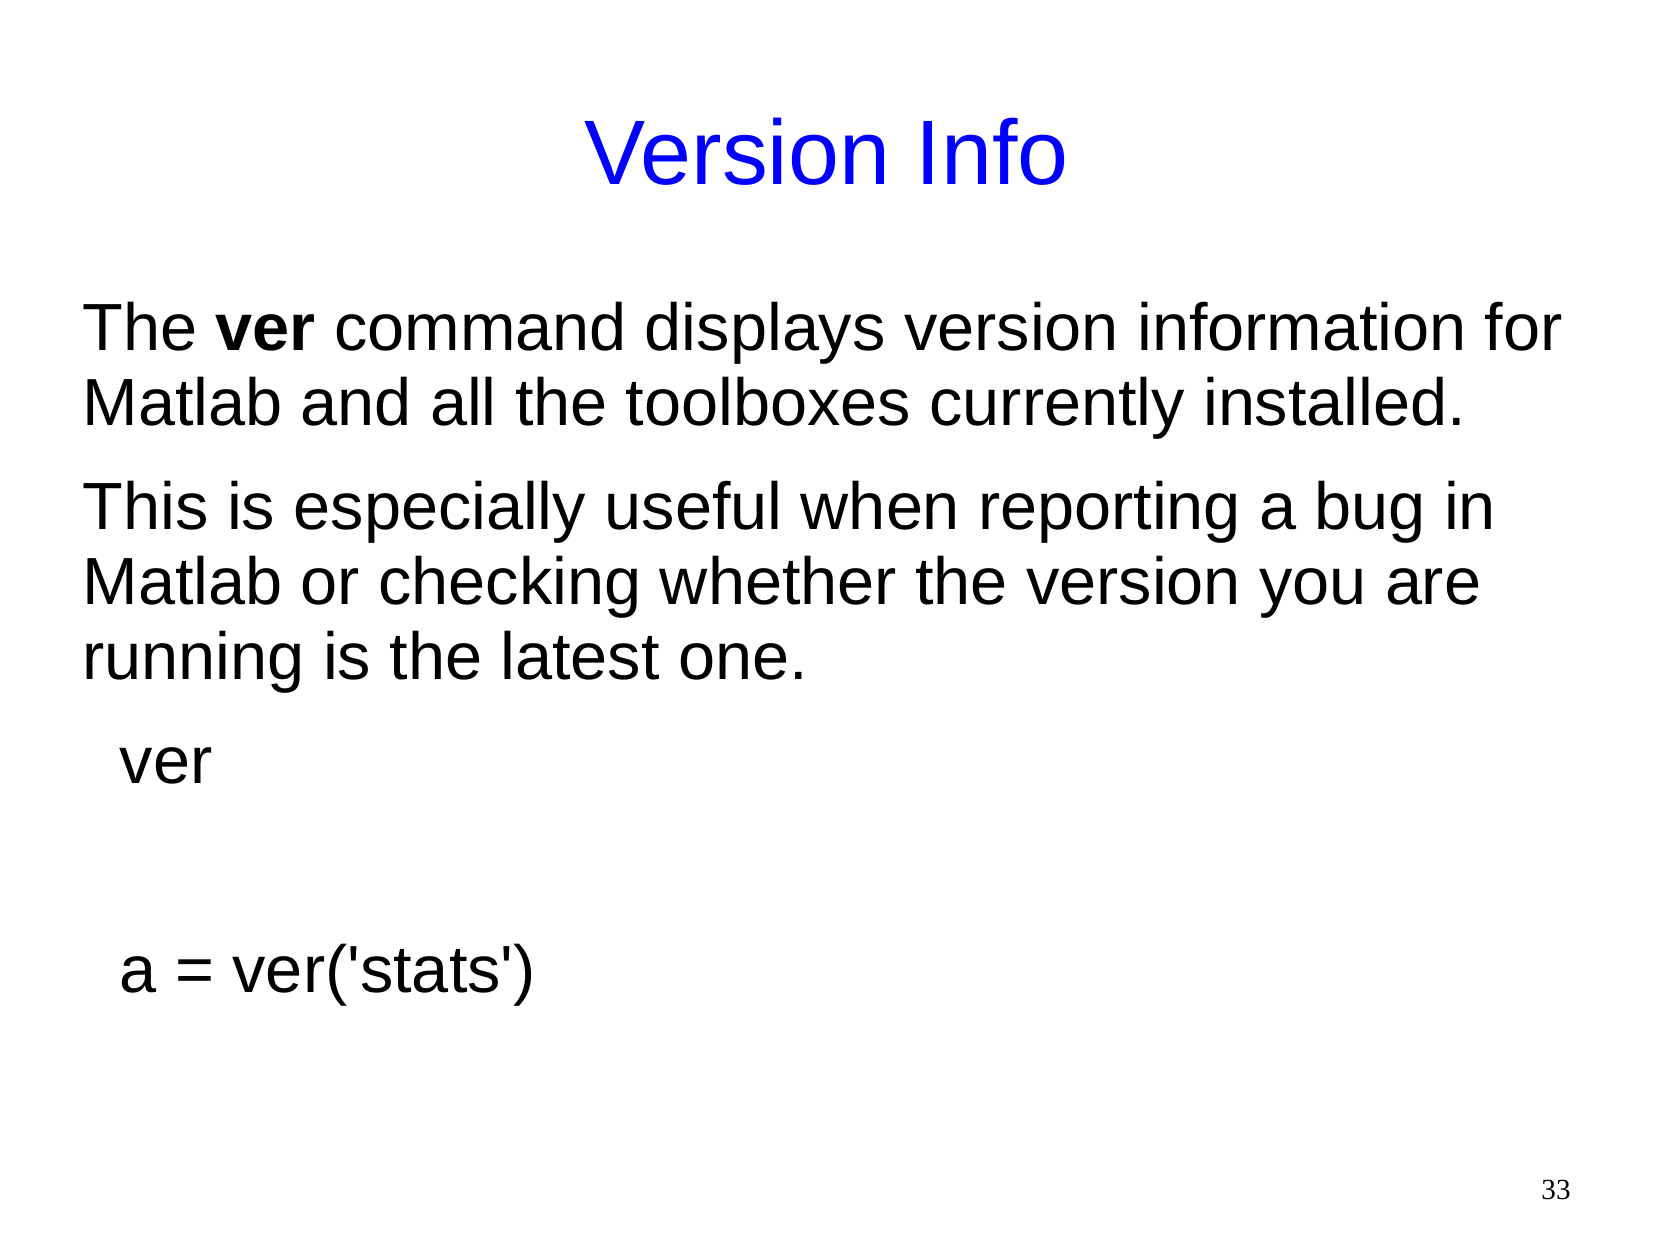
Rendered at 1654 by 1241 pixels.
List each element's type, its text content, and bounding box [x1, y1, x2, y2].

title Version Info [82, 56, 1571, 250]
list The ver command displays version information for Matlab and all the toolboxes currently installed. This is especially useful when reporting a bug in Matlab or checking whether the version you are running is the latest one. ver a = ver('stats') [82, 290, 1571, 1111]
